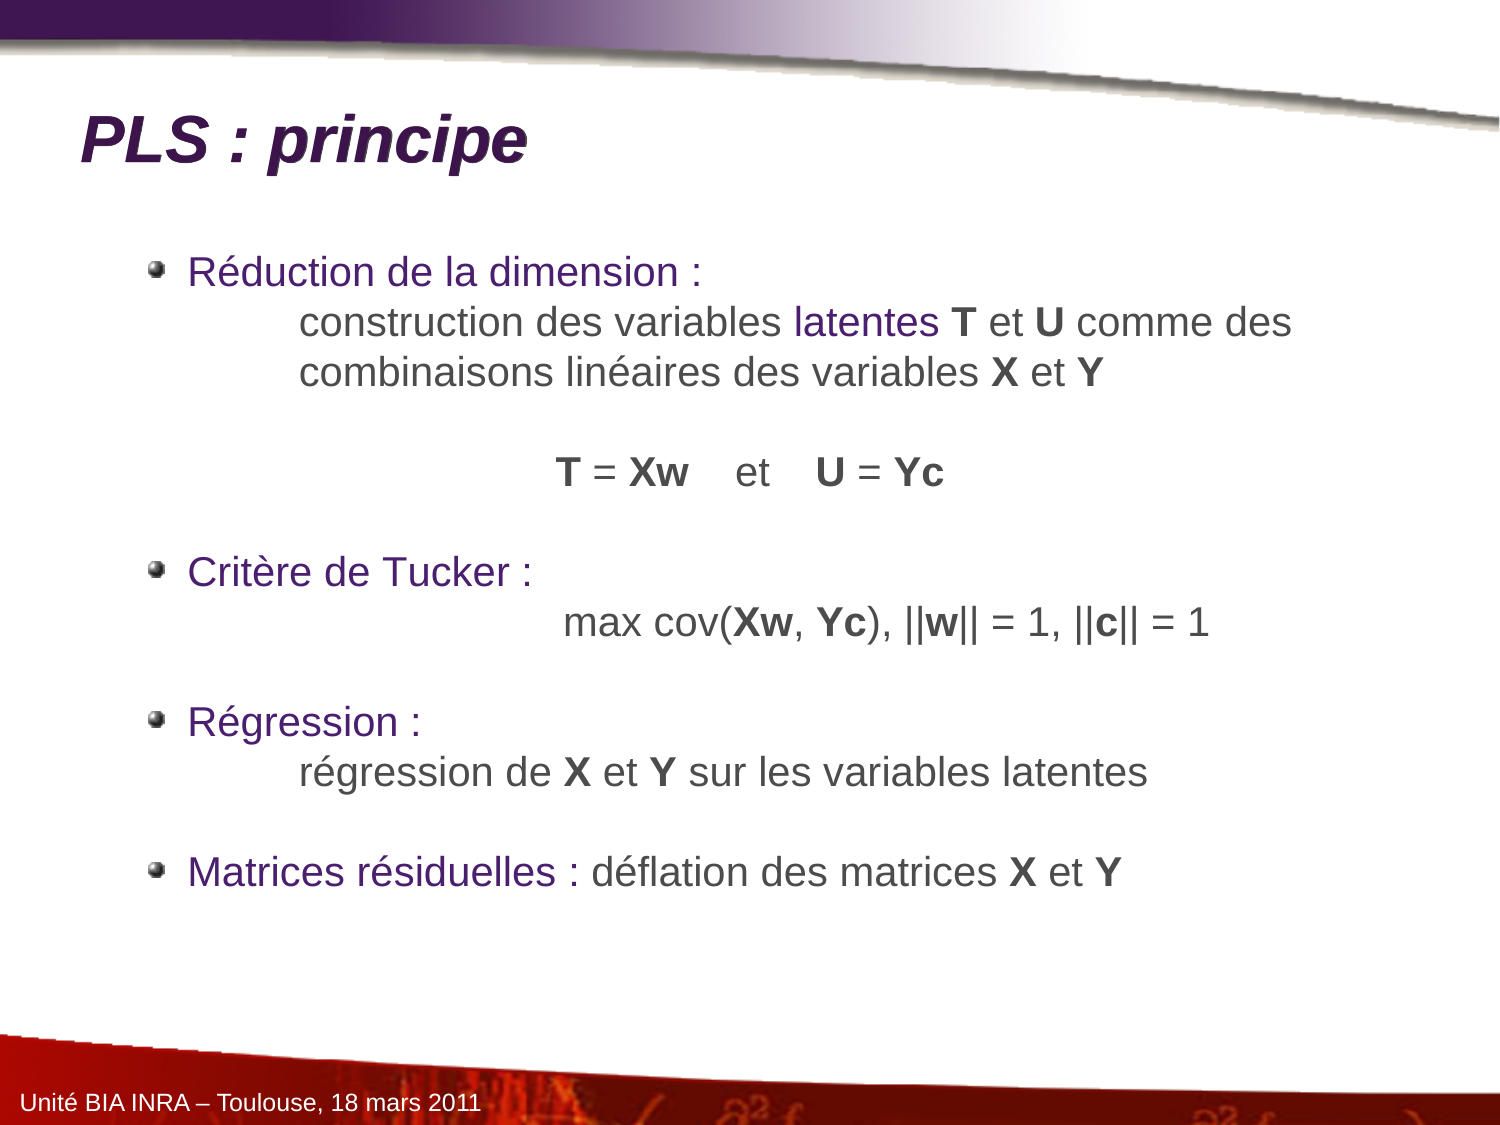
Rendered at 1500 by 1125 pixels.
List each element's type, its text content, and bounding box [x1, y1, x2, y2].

title PLS : principe [80, 102, 987, 177]
picture [0, 0, 1500, 154]
picture [0, 1022, 1500, 1125]
text_box Réduction de la dimension : construction des variables latentes T et U comme des combinaisons linéaires des variables X et Y T = Xw et U = Yc Critère de Tucker : max cov(Xw, Yc), ||w|| = 1, ||c|| = 1 Régression : régression de X et Y sur les variables latentes Matrices résiduelles : déflation des matrices X et Y [133, 237, 1367, 903]
